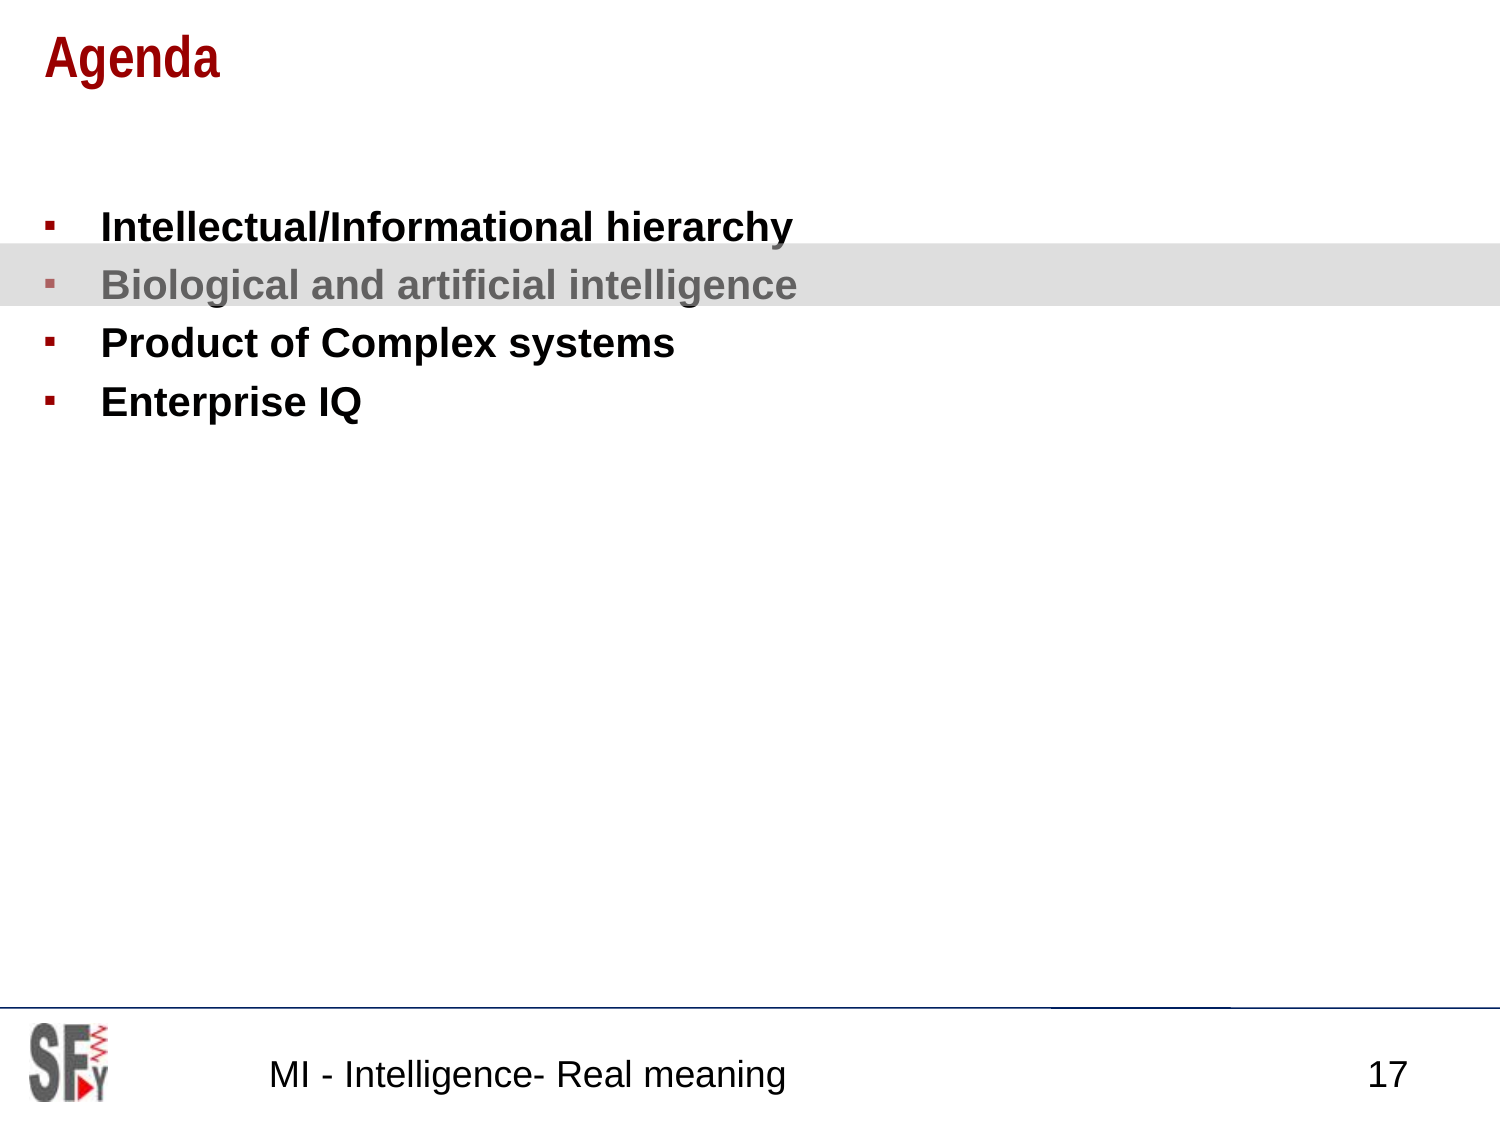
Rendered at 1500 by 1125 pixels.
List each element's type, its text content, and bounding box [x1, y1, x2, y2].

list Intellectual/Informational hierarchy Biological and artificial intelligence Product of Complex systems Enterprise IQ [29, 184, 1471, 243]
footer MI - Intelligence- Real meaning [253, 1034, 1336, 1103]
slide_number <numéro> [1352, 1034, 1490, 1103]
title Agenda [29, 12, 1471, 138]
picture [29, 1023, 108, 1102]
text_box [0, 243, 1500, 306]
list Intellectual/Informational hierarchy Biological and artificial intelligence Product of Complex systems Enterprise IQ [29, 306, 1471, 988]
